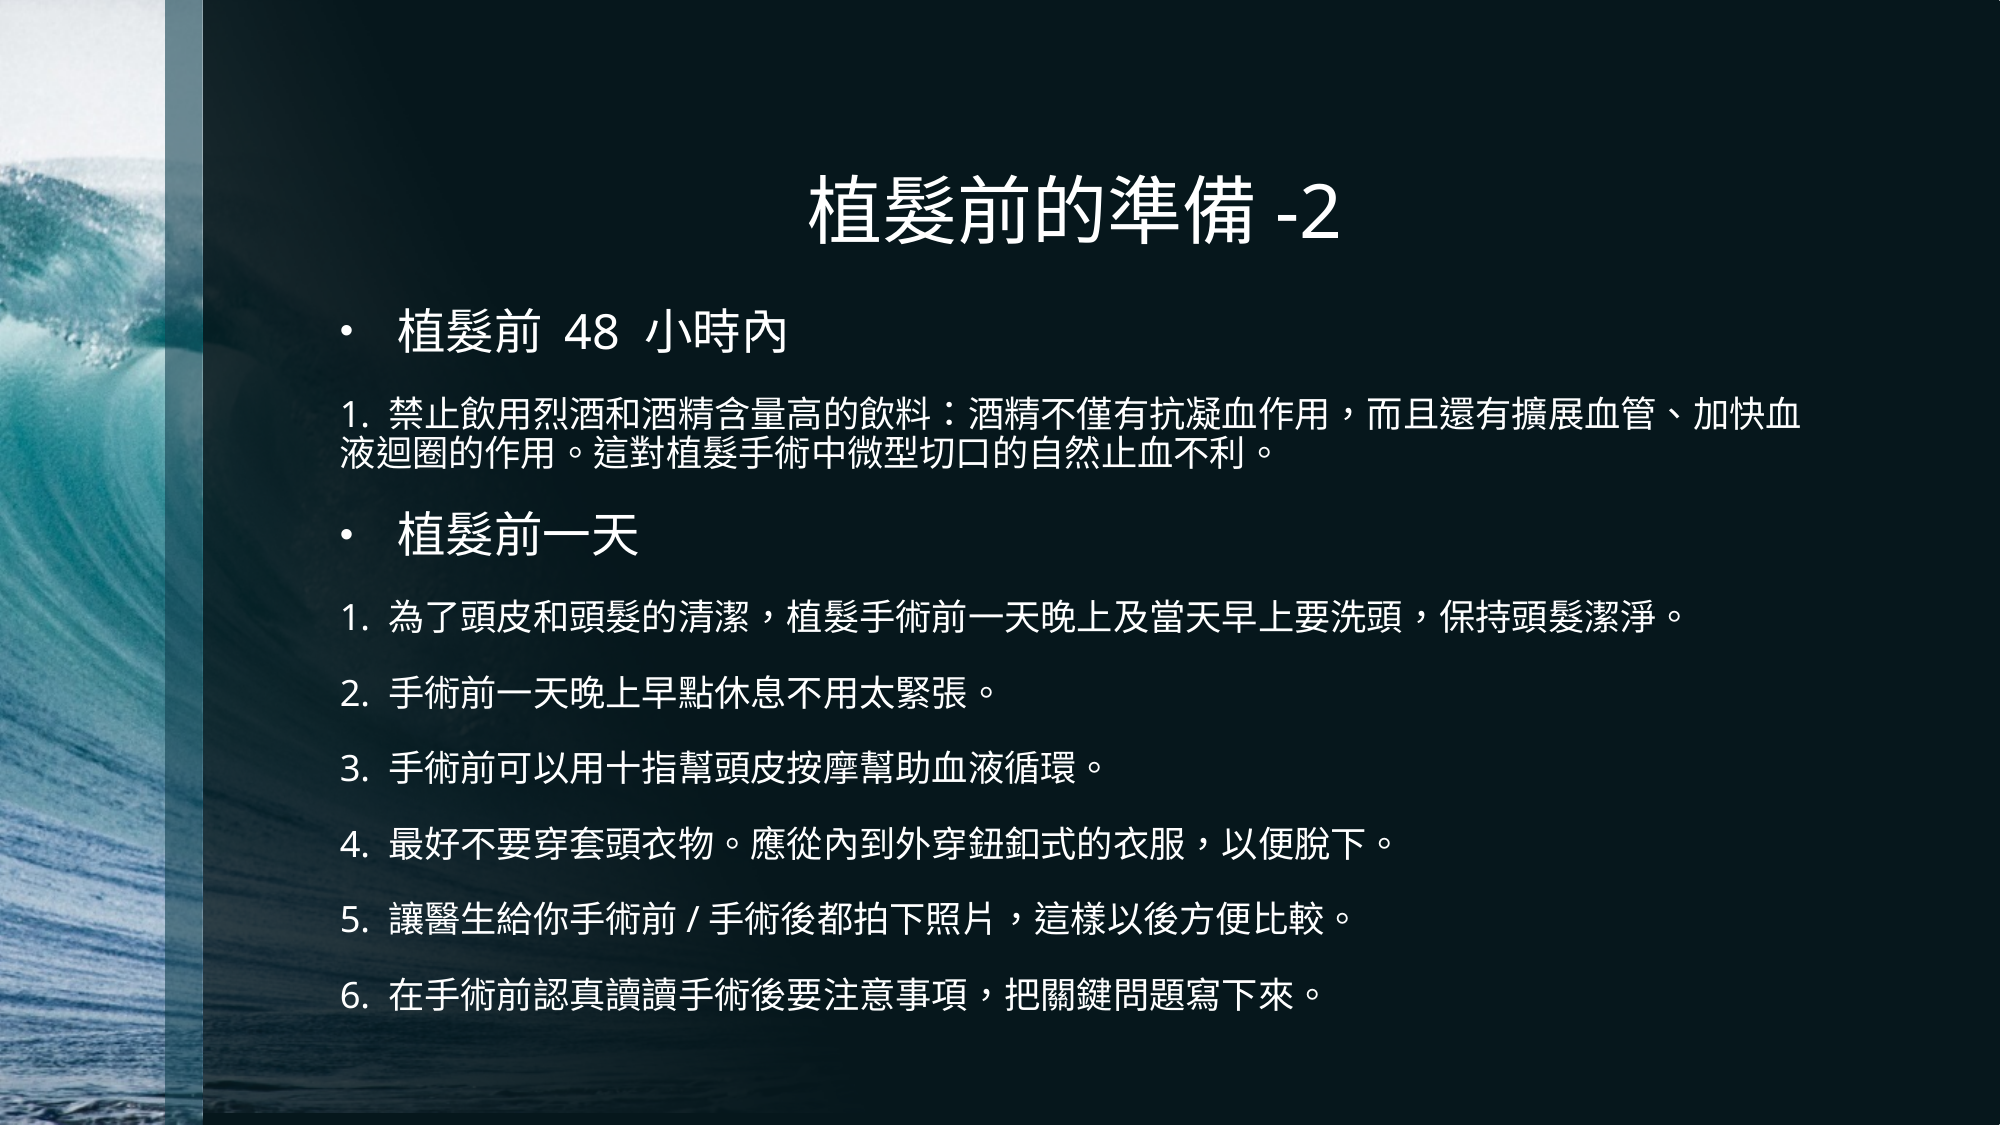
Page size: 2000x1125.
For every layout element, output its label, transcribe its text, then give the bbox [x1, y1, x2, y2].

list 植髮前 48 小時內 1. 禁止飲用烈酒和酒精含量高的飲料：酒精不僅有抗凝血作用，而且還有擴展血管、加快血液迴圈的作用。這對植髮手術中微型切口的自然止血不利。 植髮前一天 1. 為了頭皮和頭髮的清潔，植髮手術前一天晚上及當天早上要洗頭，保持頭髮潔淨。 2. 手術前一天晚上早點休息不用太緊張。 3. 手術前可以用十指幫頭皮按摩幫助血液循環。 4. 最好不要穿套頭衣物。應從內到外穿鈕釦式的衣服，以便脫下。 5. 讓醫生給你手術前/手術後都拍下照片，這樣以後方便比較。 6. 在手術前認真讀讀手術後要注意事項，把關鍵問題寫下來。 [324, 299, 1825, 1026]
title 植髮前的準備-2 [324, 62, 1825, 263]
